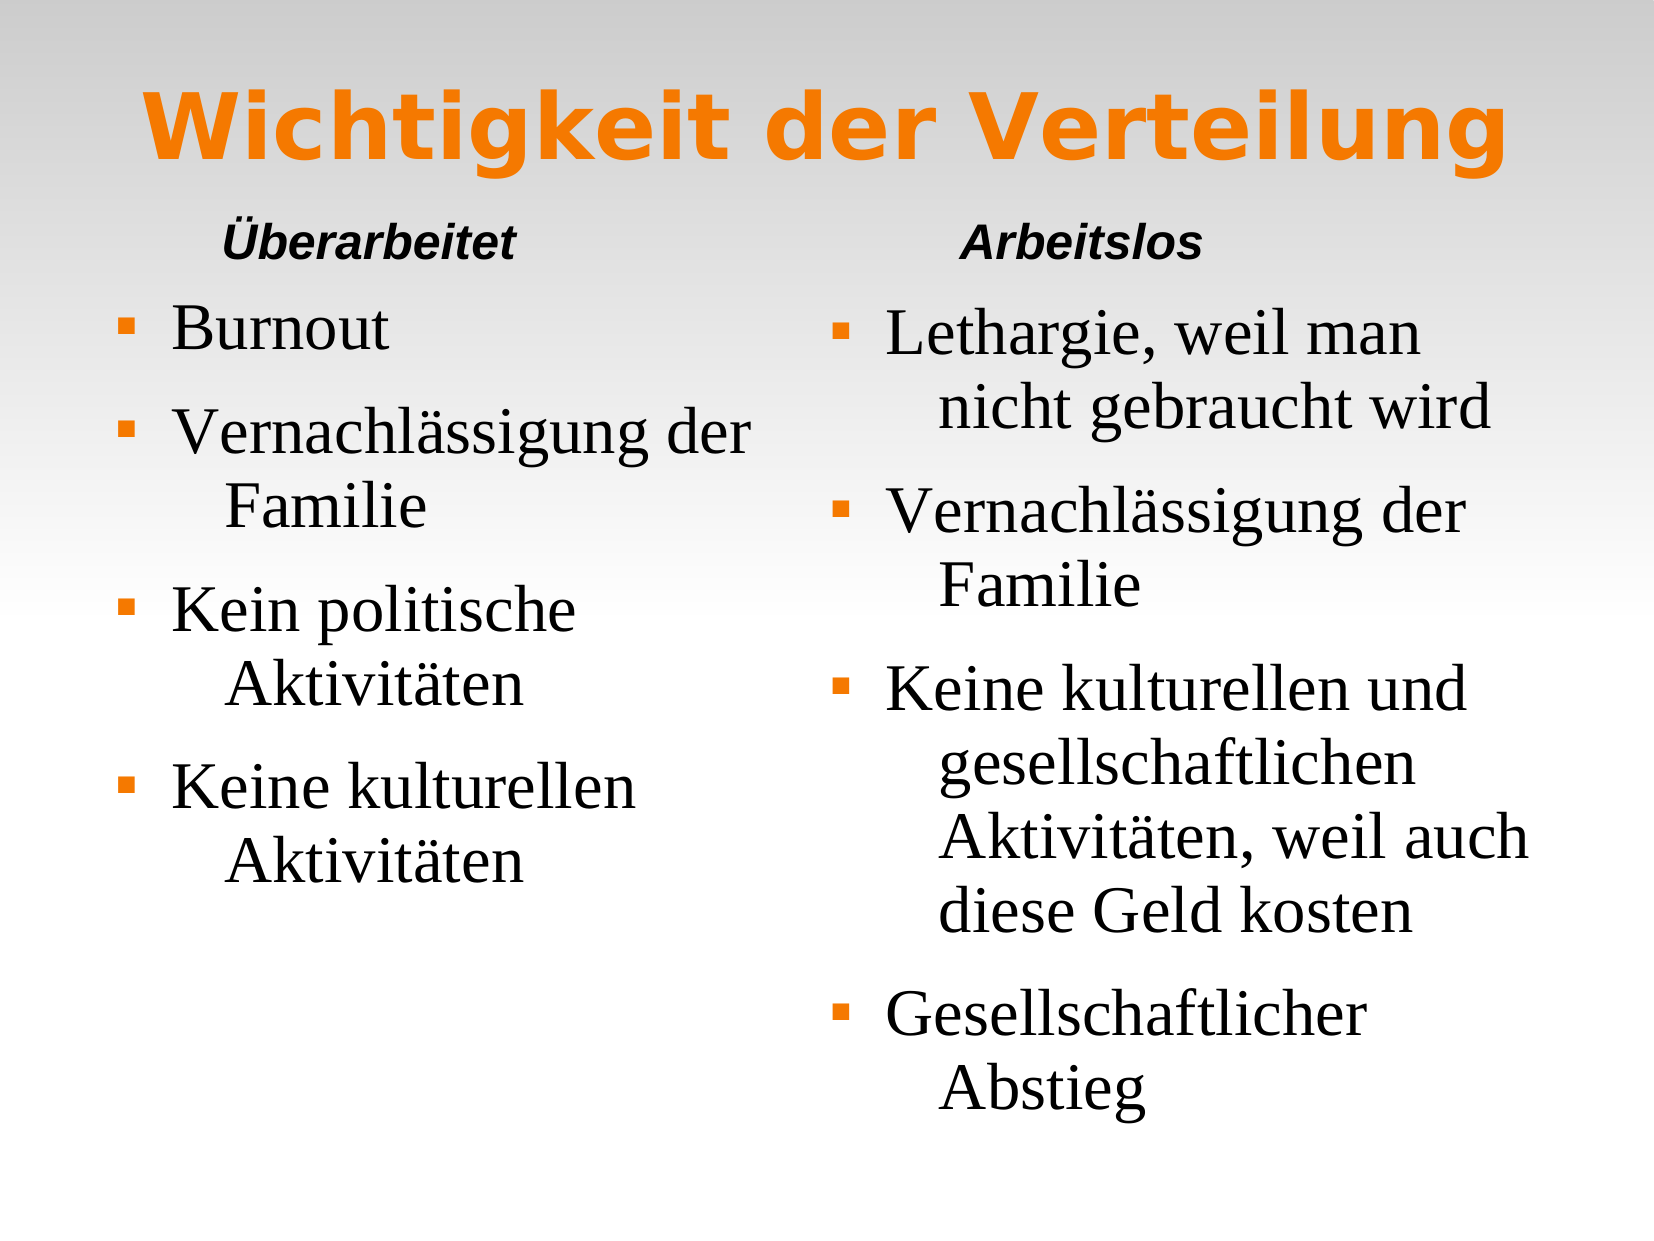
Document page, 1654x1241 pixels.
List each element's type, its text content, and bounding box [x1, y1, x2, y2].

list Lethargie, weil man nicht gebraucht wird Vernachlässigung der Familie Keine kulturellen und gesellschaftlichen Aktivitäten, weil auch diese Geld kosten Gesellschaftlicher Abstieg [797, 295, 1572, 1241]
title Wichtigkeit der Verteilung [82, 49, 1571, 207]
list Burnout Vernachlässigung der Familie Kein politische Aktivitäten Keine kulturellen Aktivitäten [82, 290, 809, 1109]
text_box Überarbeitet [206, 206, 680, 278]
text_box Arbeitslos [944, 206, 1418, 278]
